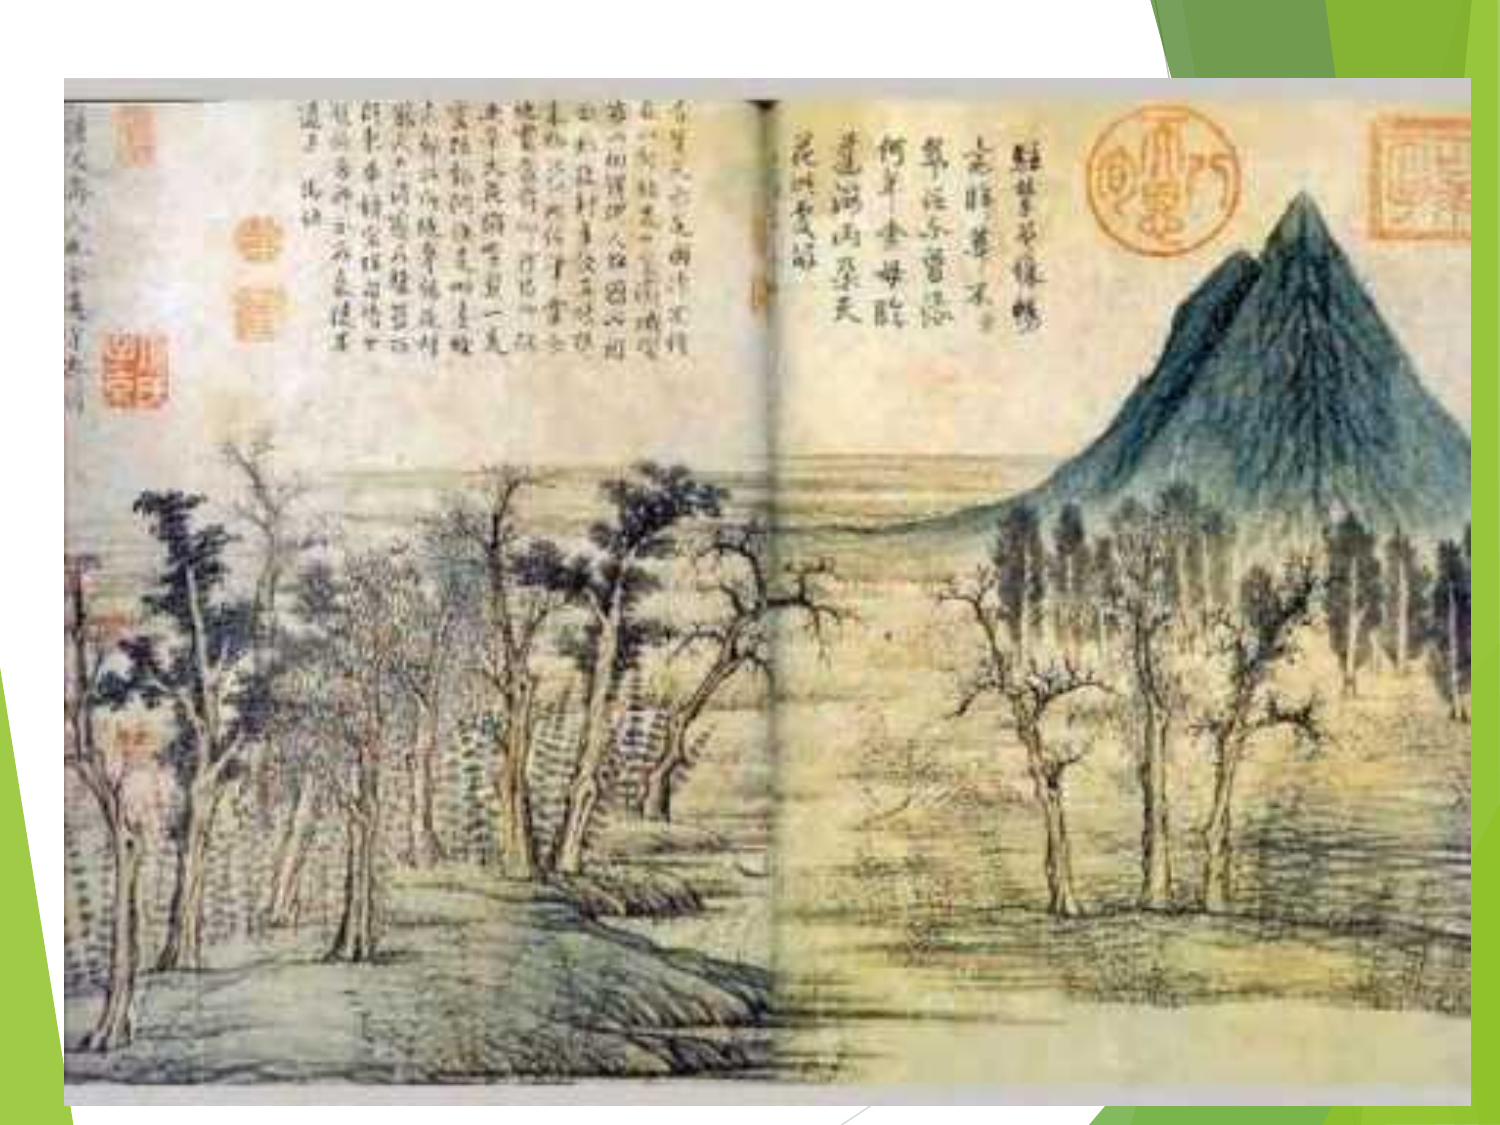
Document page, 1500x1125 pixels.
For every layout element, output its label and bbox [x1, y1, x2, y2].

picture [64, 78, 1471, 1106]
